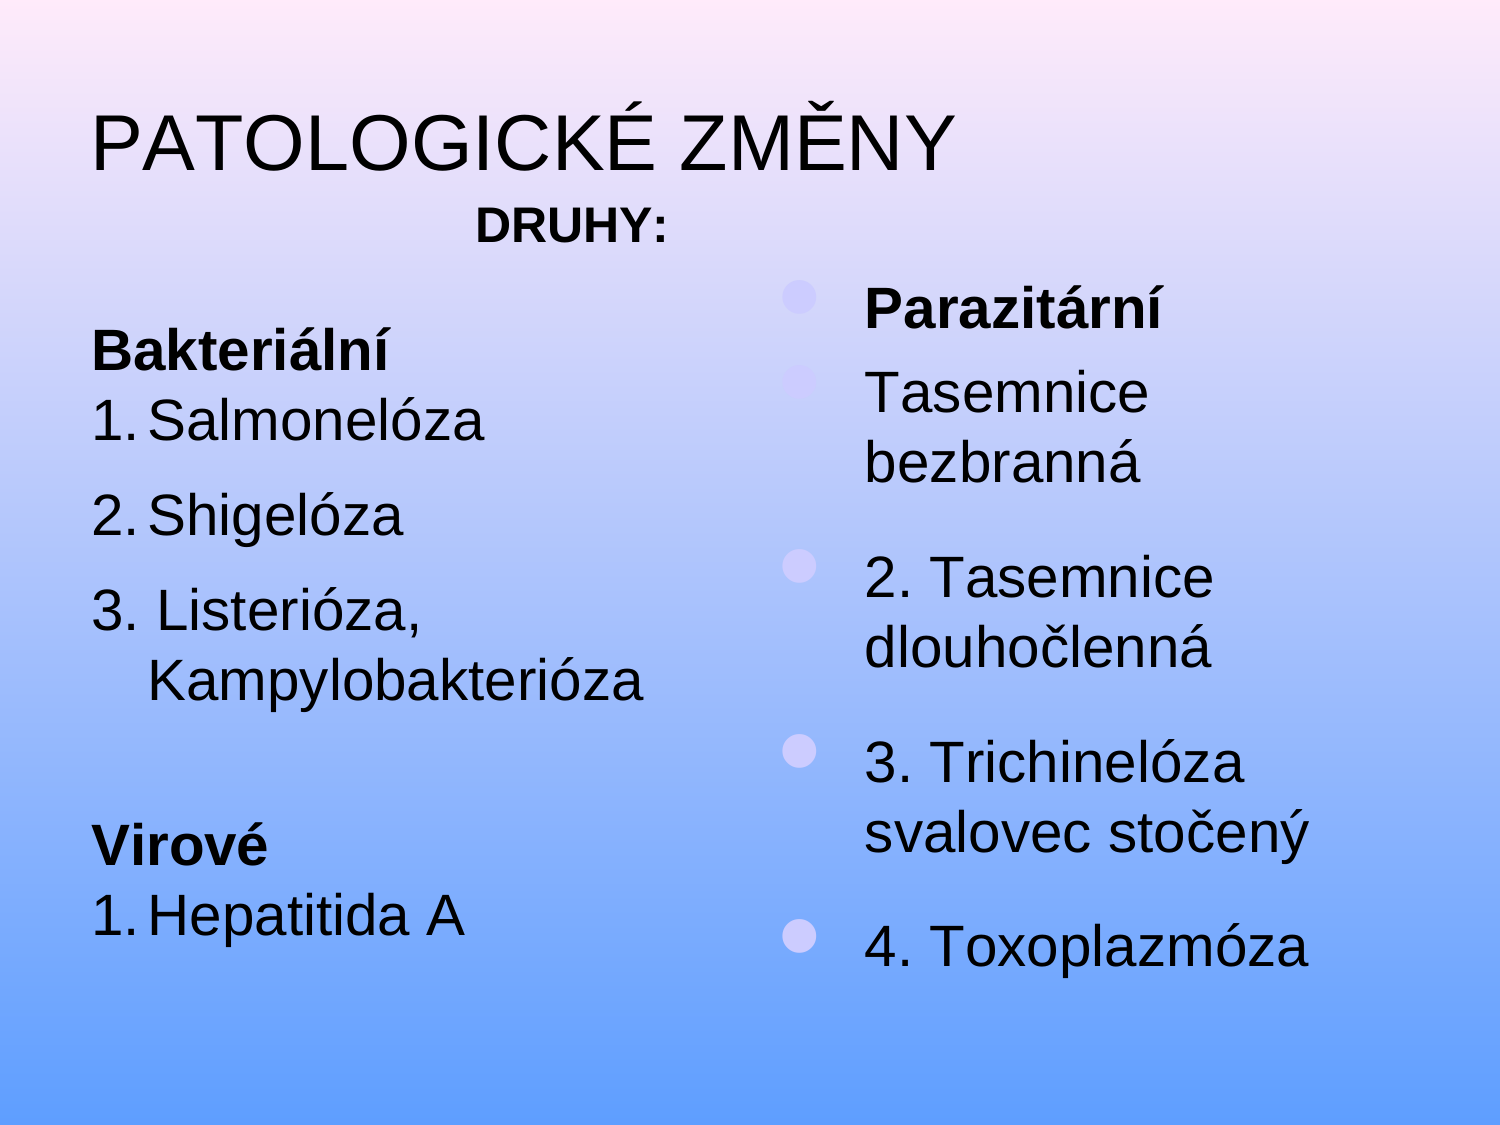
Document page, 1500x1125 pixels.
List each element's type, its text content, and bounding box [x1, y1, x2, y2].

list Parazitární Tasemnice bezbranná 2. Tasemnice dlouhočlenná 3. Trichinelóza svalovec stočený 4. Toxoplazmóza [762, 262, 1426, 1006]
title PATOLOGICKÉ ZMĚNY [75, 45, 1426, 233]
text_box DRUHY: Bakteriální Salmonelóza Shigelóza 3. Listerióza, Kampylobakterióza Virové Hepatitida A [76, 184, 703, 1125]
